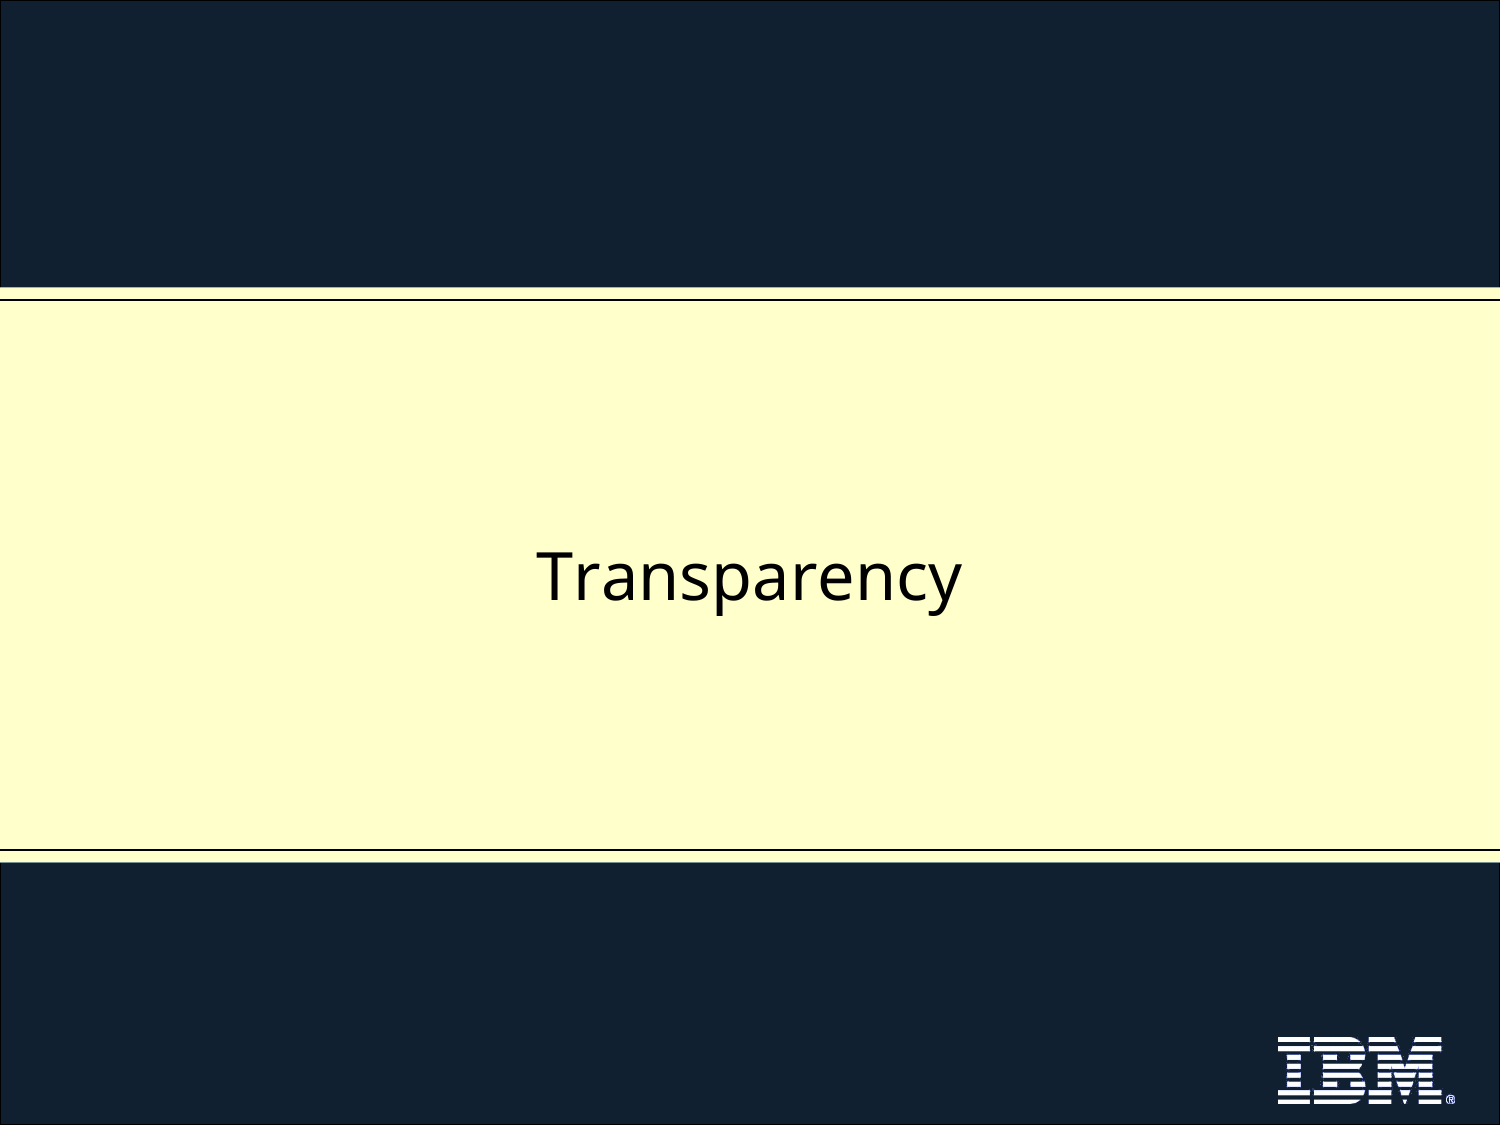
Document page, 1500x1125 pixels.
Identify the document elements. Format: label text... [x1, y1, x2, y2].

text_box Transparency [0, 301, 1500, 849]
text_box Transparency [0, 287, 1500, 299]
text_box Transparency [0, 851, 1500, 863]
picture [1278, 1037, 1484, 1104]
